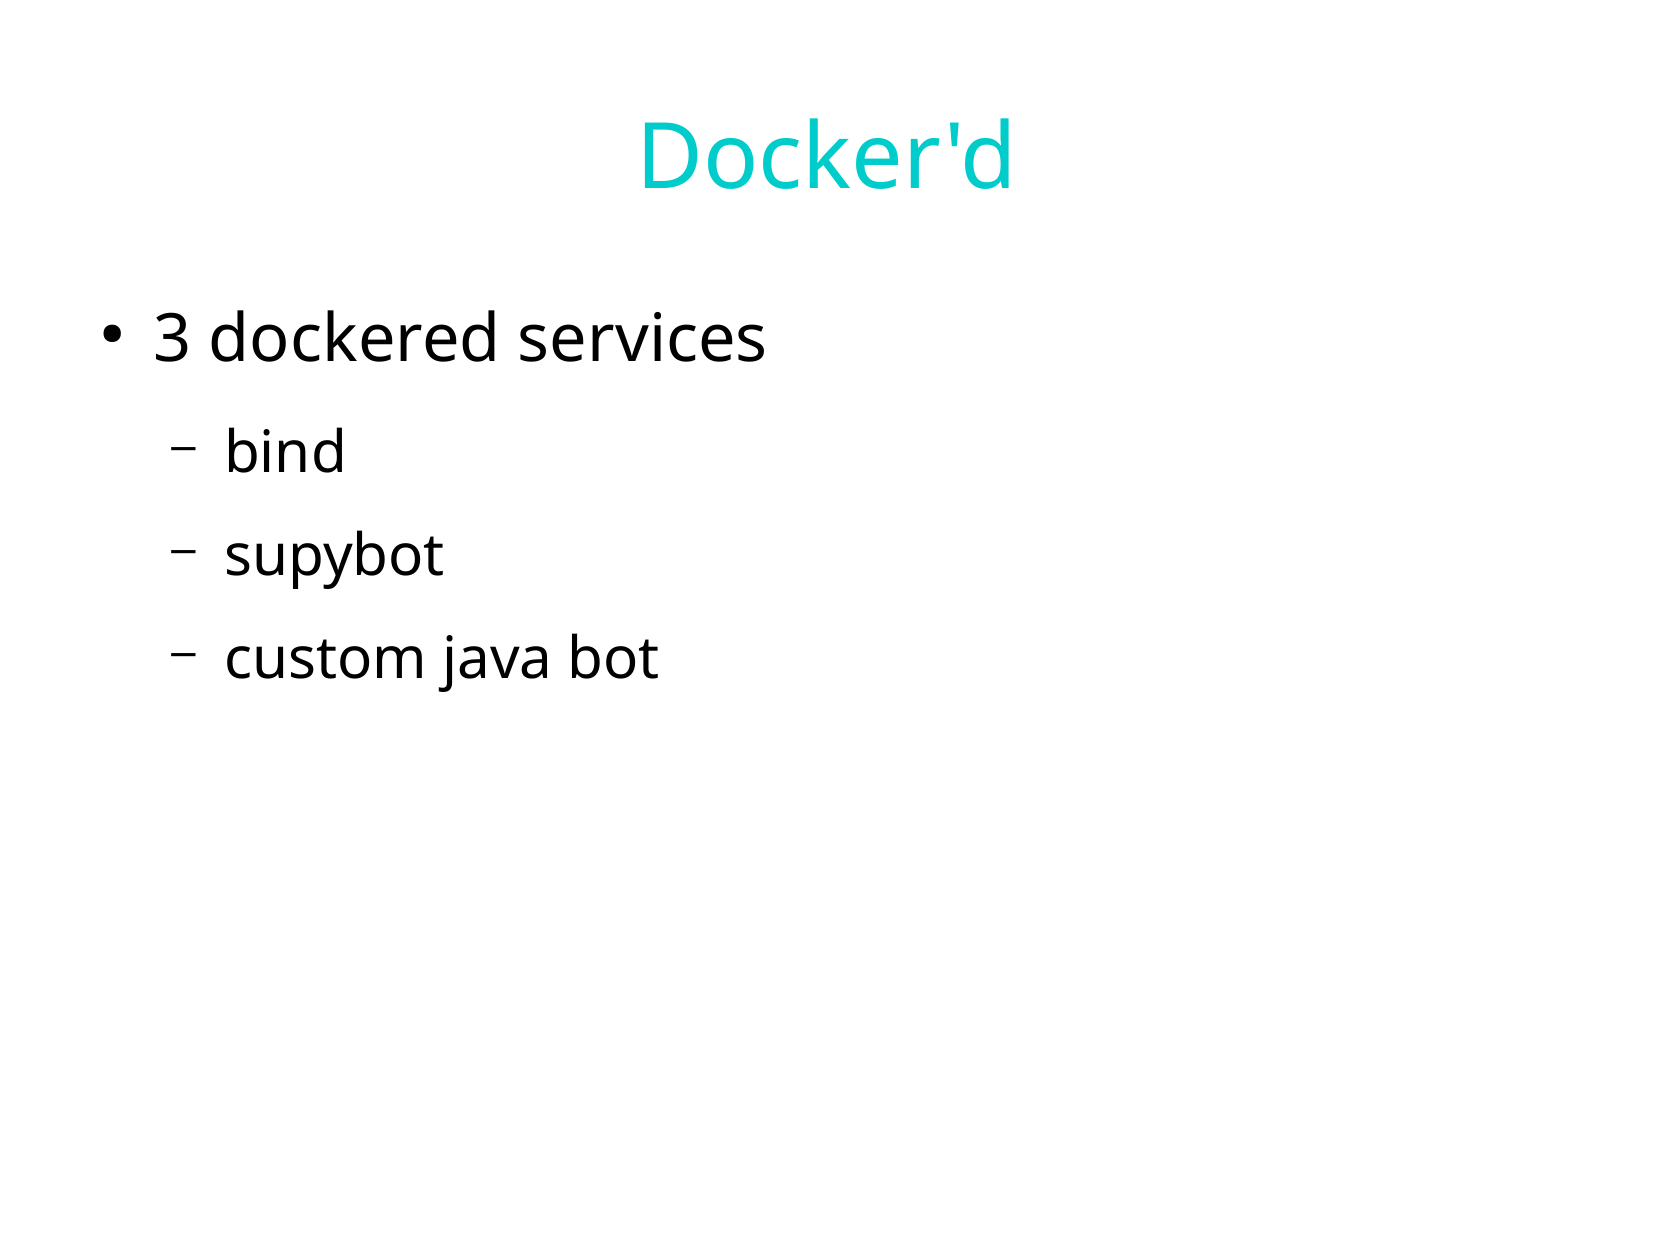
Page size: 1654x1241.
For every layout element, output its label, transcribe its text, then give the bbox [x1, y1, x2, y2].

title Docker'd [82, 49, 1571, 257]
list 3 dockered services bind supybot custom java bot [82, 290, 1571, 1010]
